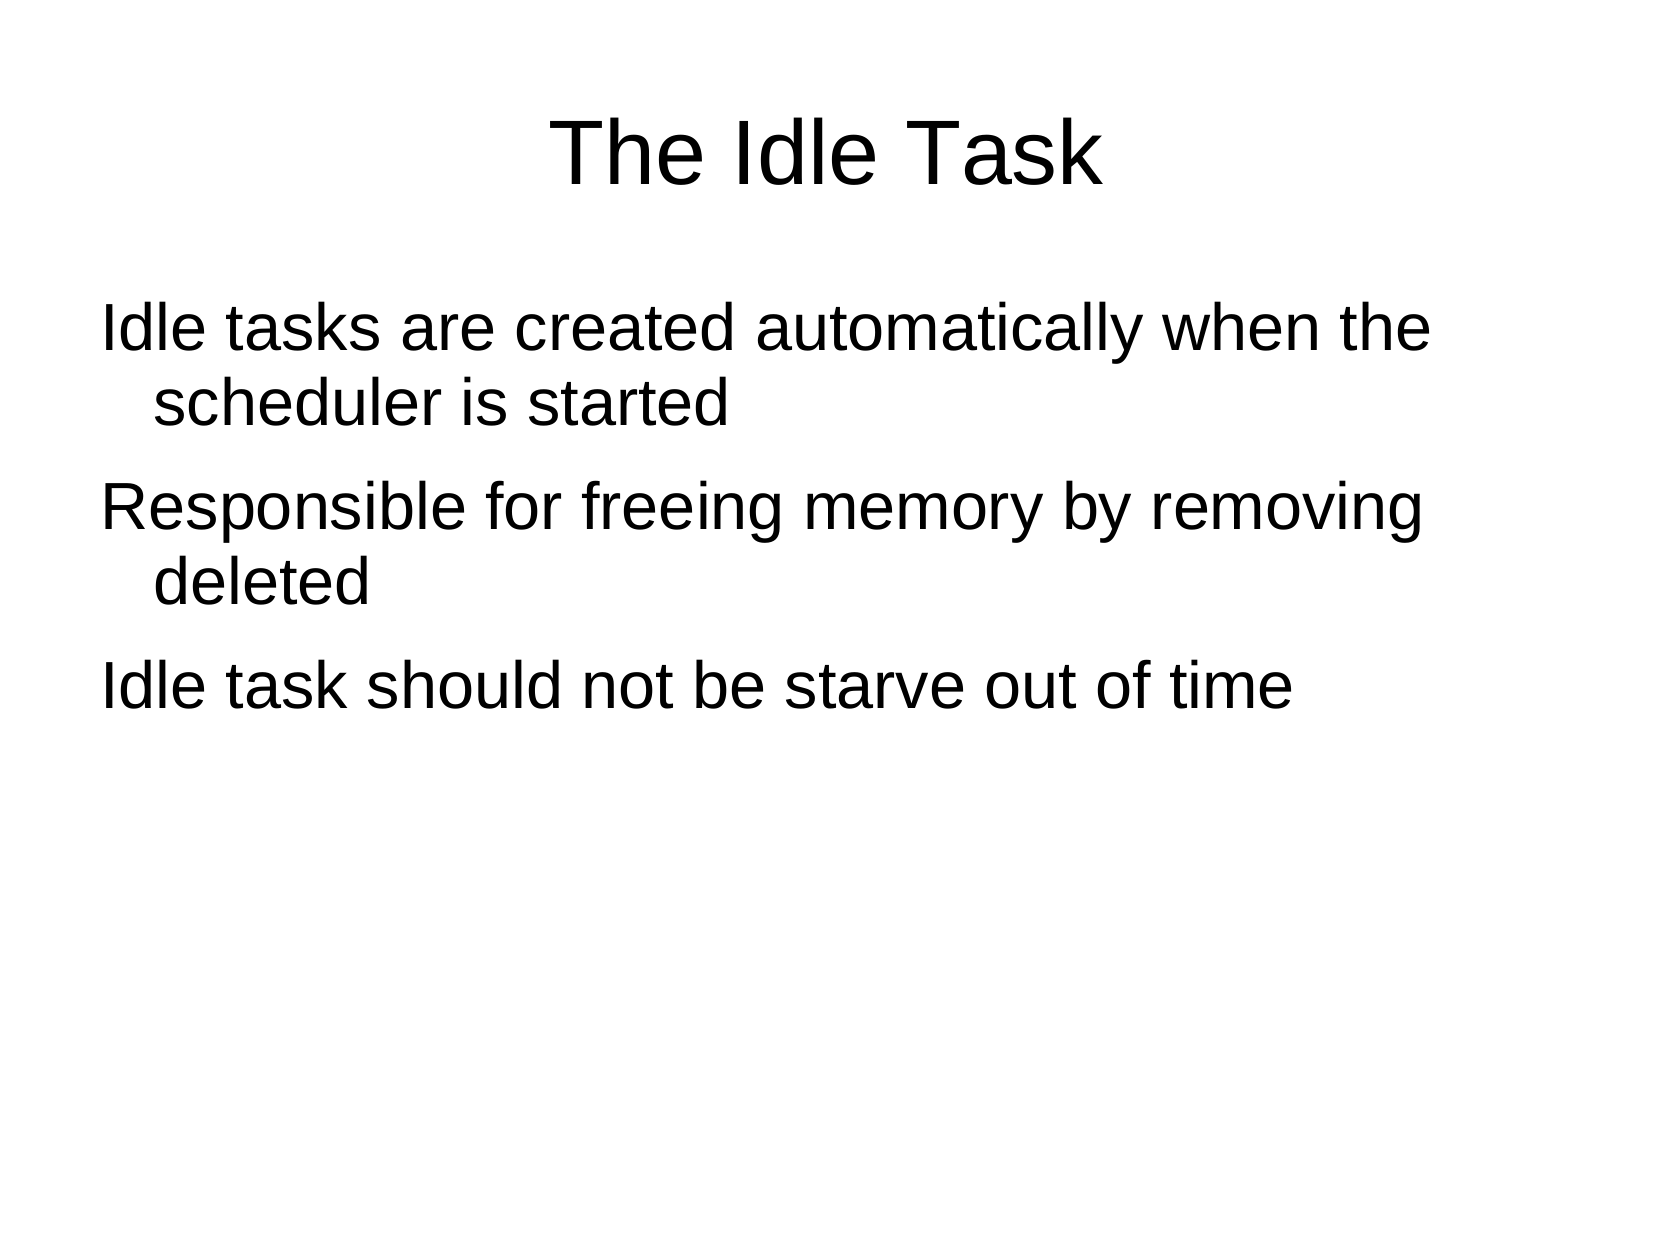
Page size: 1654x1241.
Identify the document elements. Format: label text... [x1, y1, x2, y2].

title The Idle Task [82, 49, 1571, 257]
list Idle tasks are created automatically when the scheduler is started Responsible for freeing memory by removing deleted Idle task should not be starve out of time [82, 290, 1571, 1109]
